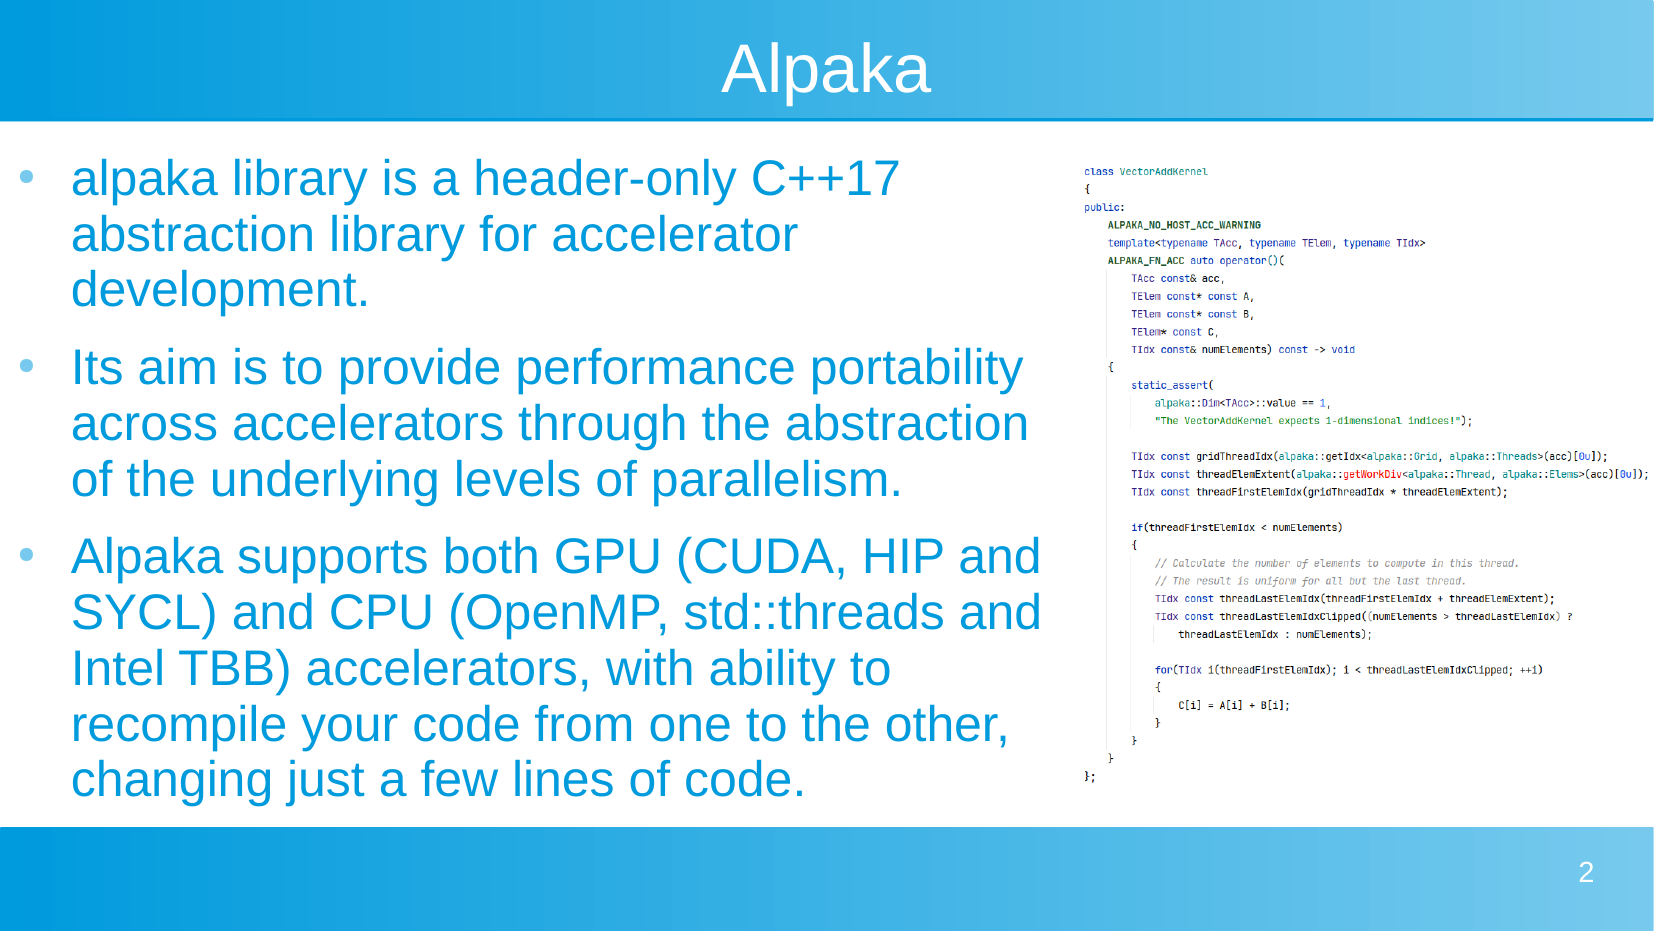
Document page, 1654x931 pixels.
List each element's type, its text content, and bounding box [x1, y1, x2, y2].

title Alpaka [59, 29, 1595, 108]
picture [1083, 163, 1651, 788]
list alpaka library is a header-only C++17 abstraction library for accelerator development. Its aim is to provide performance portability across accelerators through the abstraction of the underlying levels of parallelism. Alpaka supports both GPU (CUDA, HIP and SYCL) and CPU (OpenMP, std::threads and Intel TBB) accelerators, with ability to recompile your code from one to the other, changing just a few lines of code. [0, 150, 1051, 741]
